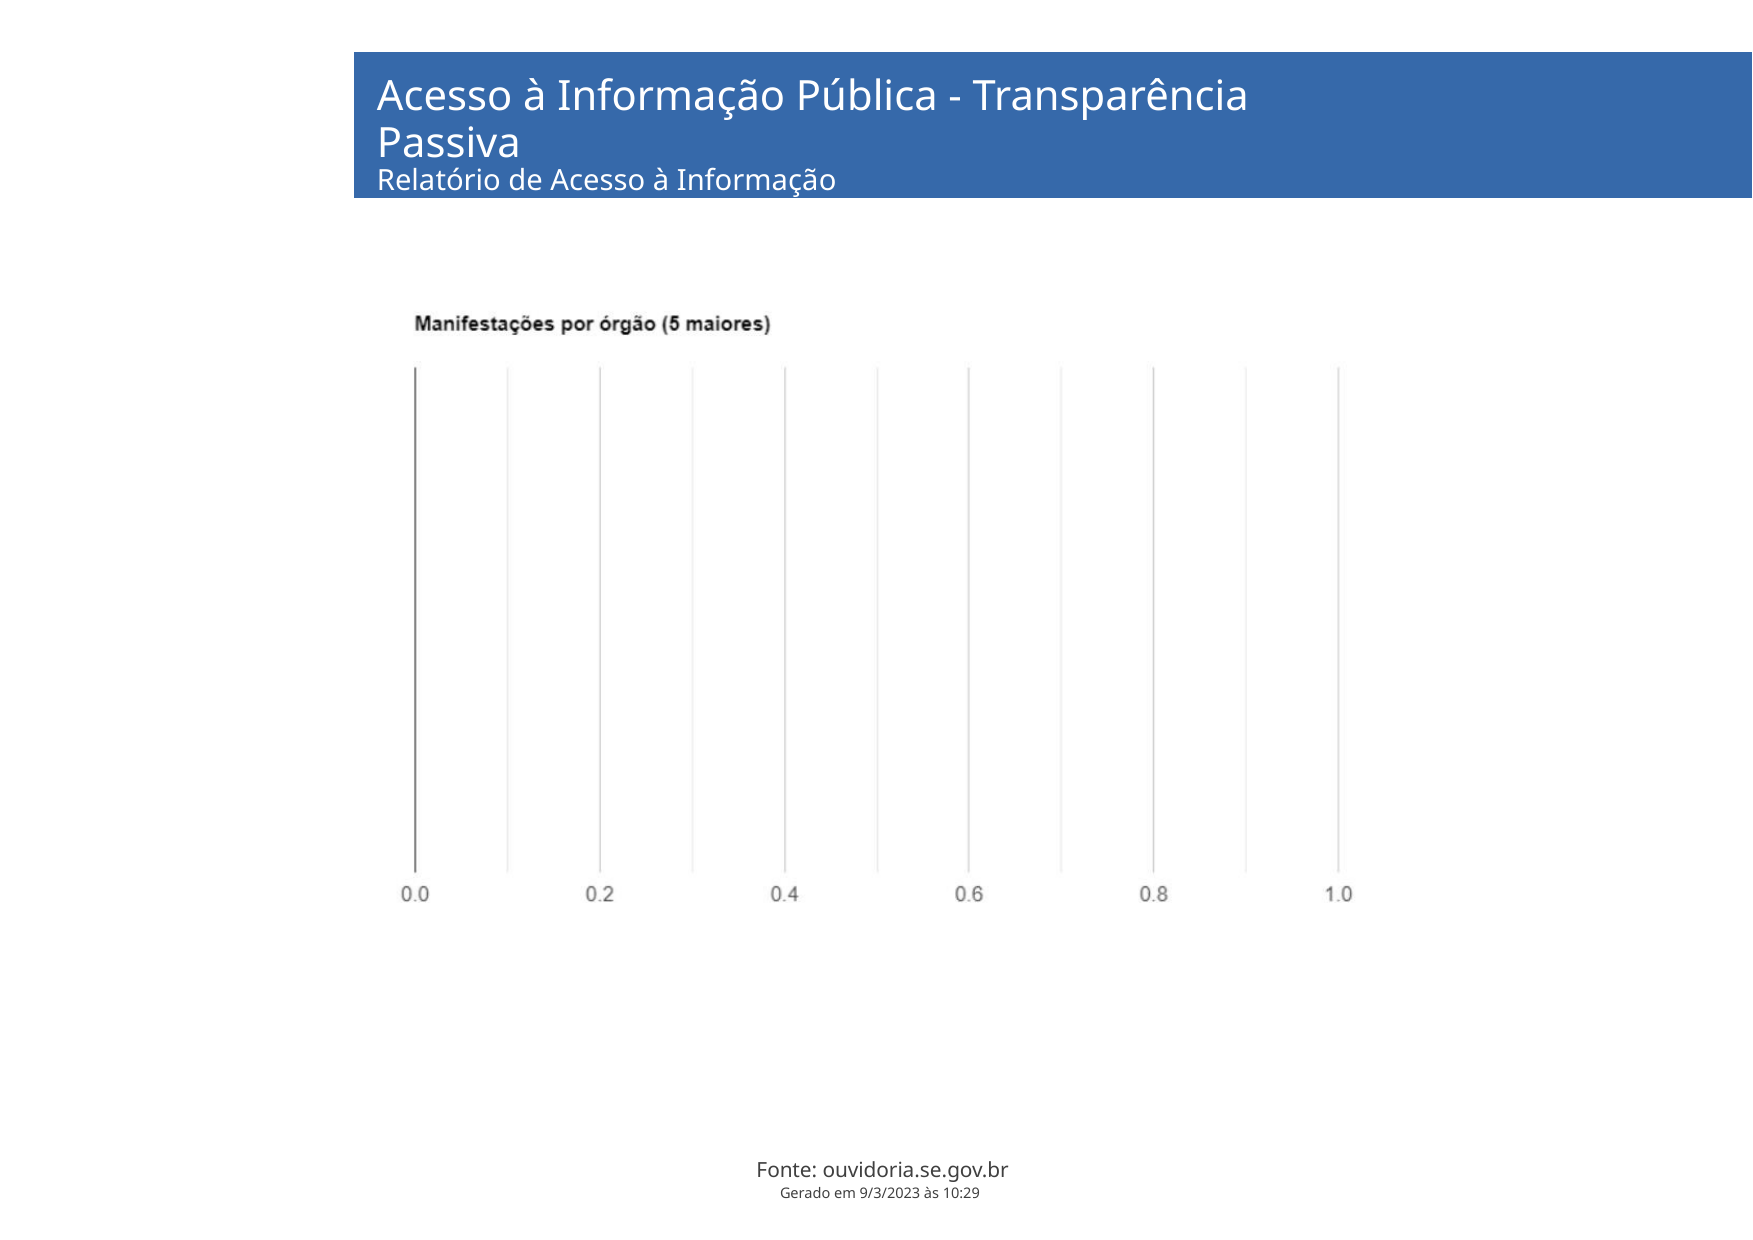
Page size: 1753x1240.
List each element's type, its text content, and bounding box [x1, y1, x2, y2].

text_box [354, 52, 1752, 198]
text_box Fonte: ouvidoria.se.gov.br [756, 1158, 1023, 1182]
text_box [155, 211, 1599, 1028]
text_box Acesso à Informação Pública - Transparência Passiva Relatório de Acesso à Informação EMSETURFevereiro a Fevereiro de 2023 [376, 72, 1403, 228]
text_box Gerado em 9/3/2023 às 10:29 [780, 1184, 999, 1202]
